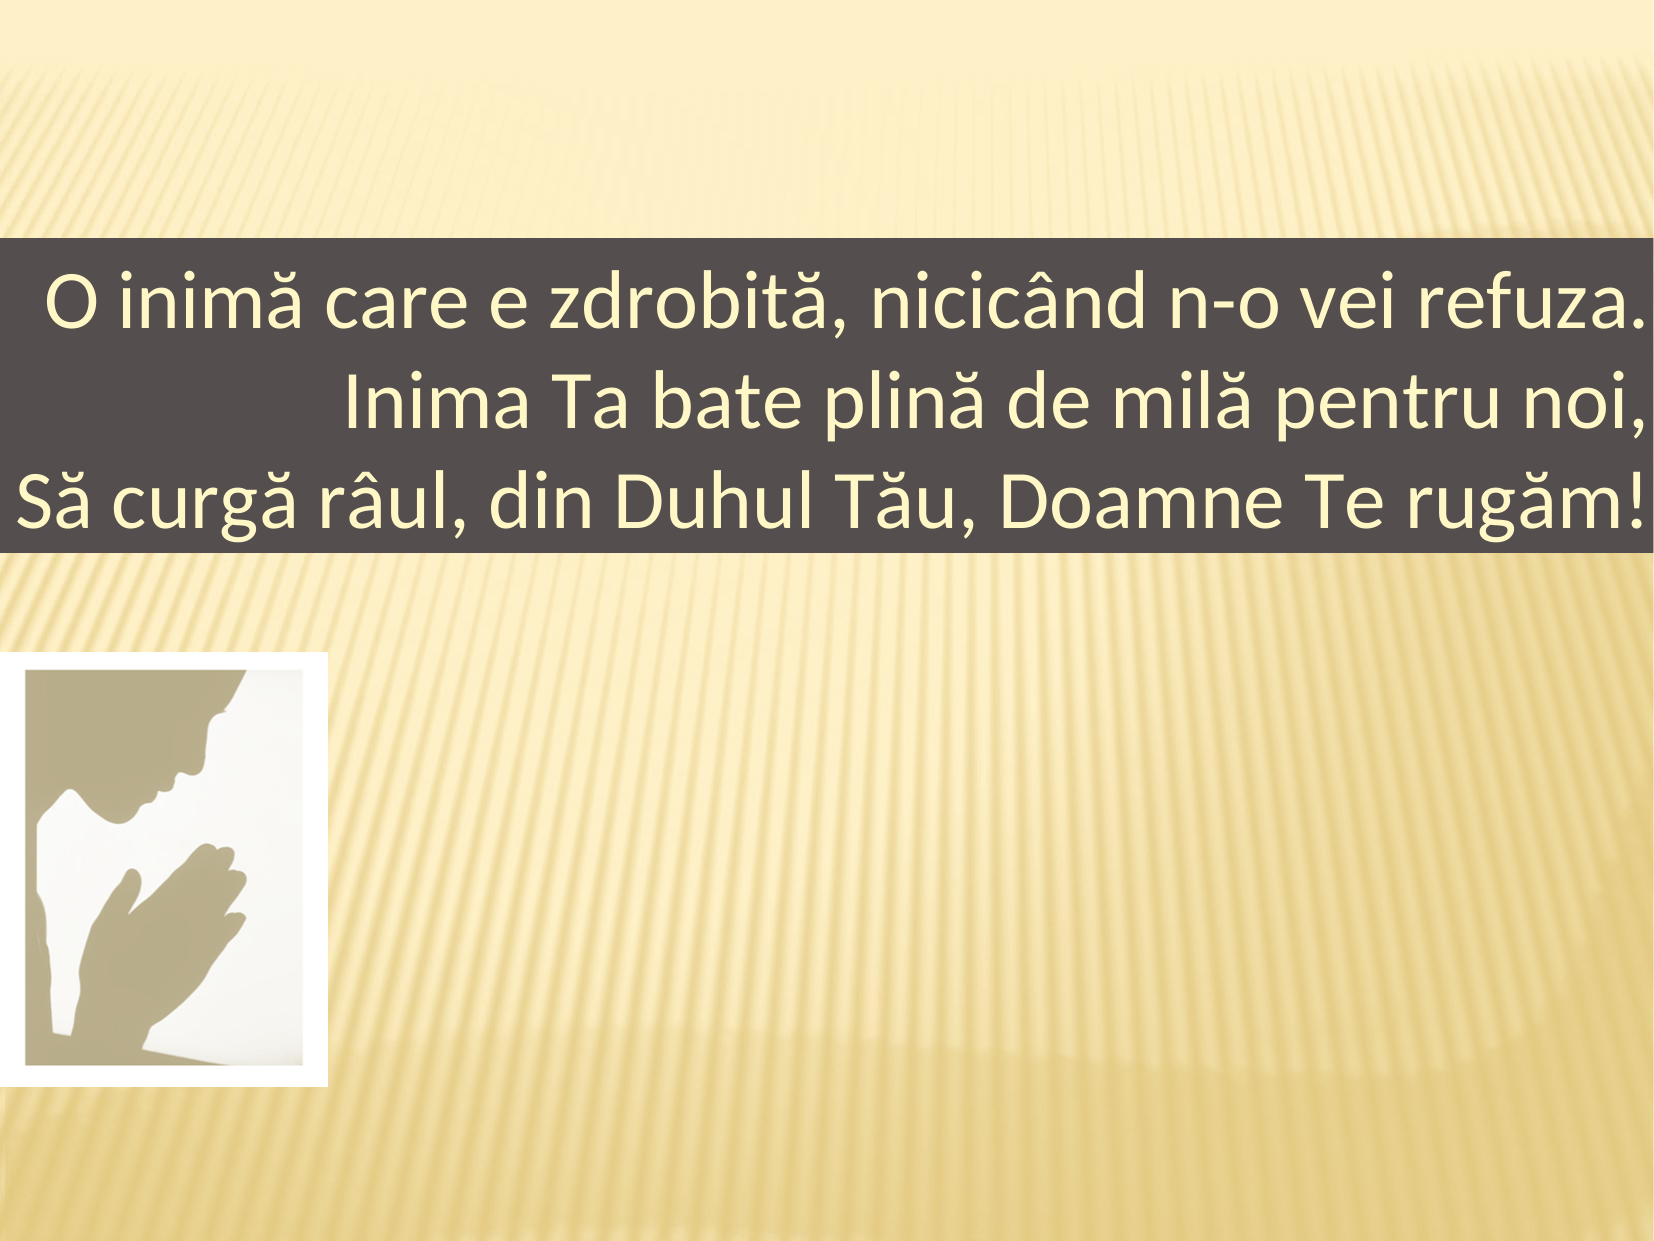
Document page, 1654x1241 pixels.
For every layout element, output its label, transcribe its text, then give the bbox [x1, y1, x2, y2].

text_box O inimă care e zdrobită, nicicând n-o vei refuza. Inima Ta bate plină de milă pentru noi, Să curgă râul, din Duhul Tău, Doamne Te rugăm! [0, 238, 1654, 553]
picture [0, 553, 1654, 1241]
picture [0, 0, 1654, 238]
